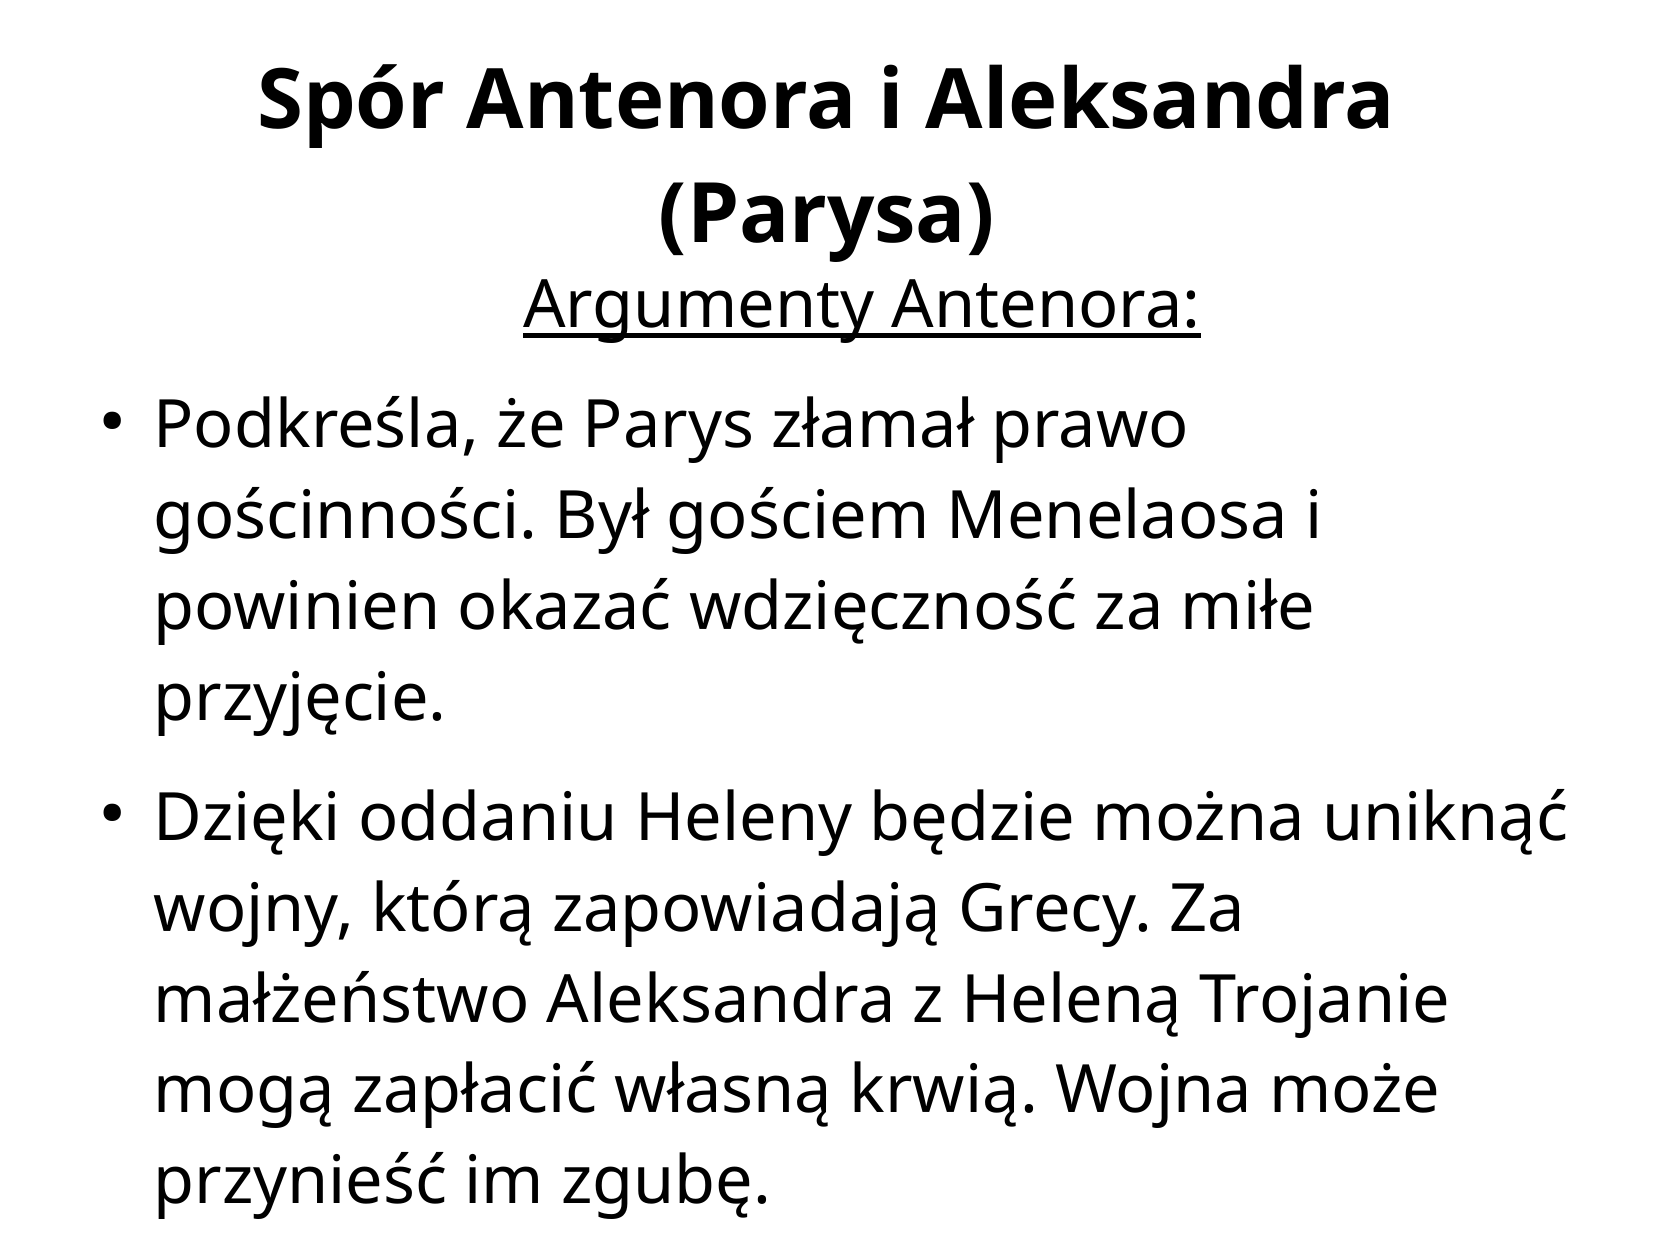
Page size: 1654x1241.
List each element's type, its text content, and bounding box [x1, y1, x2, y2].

title Spór Antenora i Aleksandra (Parysa) [82, 49, 1571, 256]
list Argumenty Antenora: Podkreśla, że Parys złamał prawo gościnności. Był gościem Menelaosa i powinien okazać wdzięczność za miłe przyjęcie. Dzięki oddaniu Heleny będzie można uniknąć wojny, którą zapowiadają Grecy. Za małżeństwo Aleksandra z Heleną Trojanie mogą zapłacić własną krwią. Wojna może przynieść im zgubę. [82, 256, 1571, 1241]
